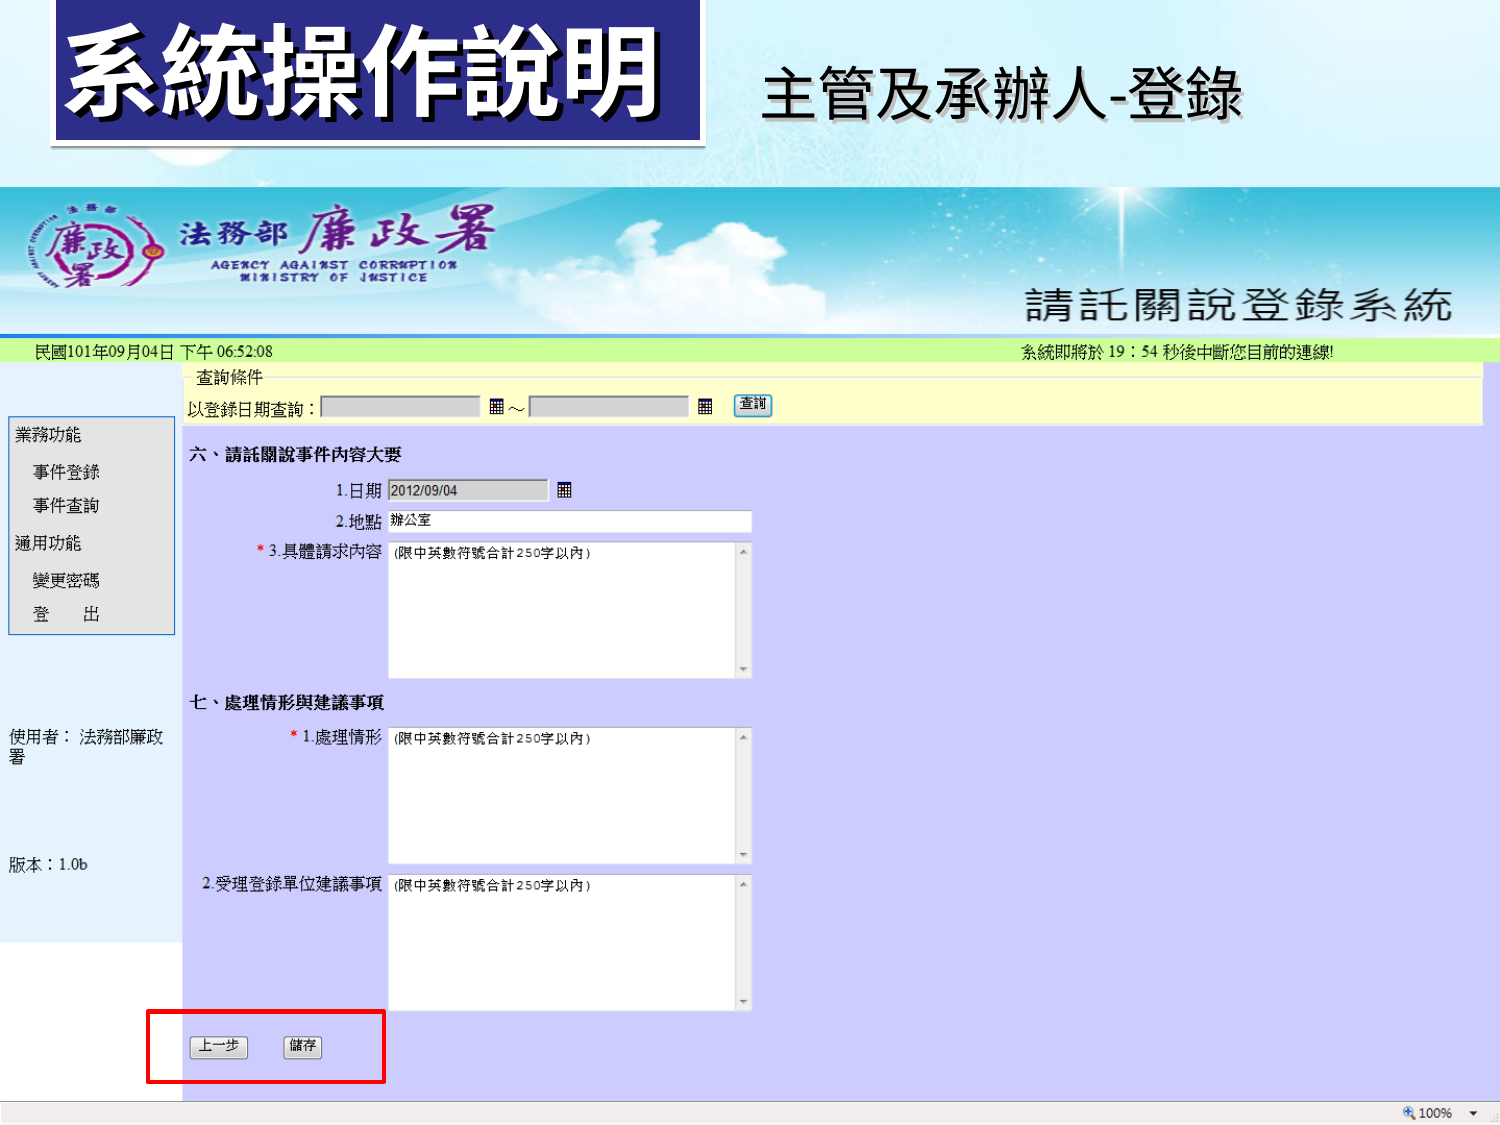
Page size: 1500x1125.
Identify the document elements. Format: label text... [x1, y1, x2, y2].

text_box 主管及承辦人-登錄 [751, 42, 1252, 213]
picture [0, 0, 1500, 1125]
title 系統操作說明 [53, 0, 703, 144]
